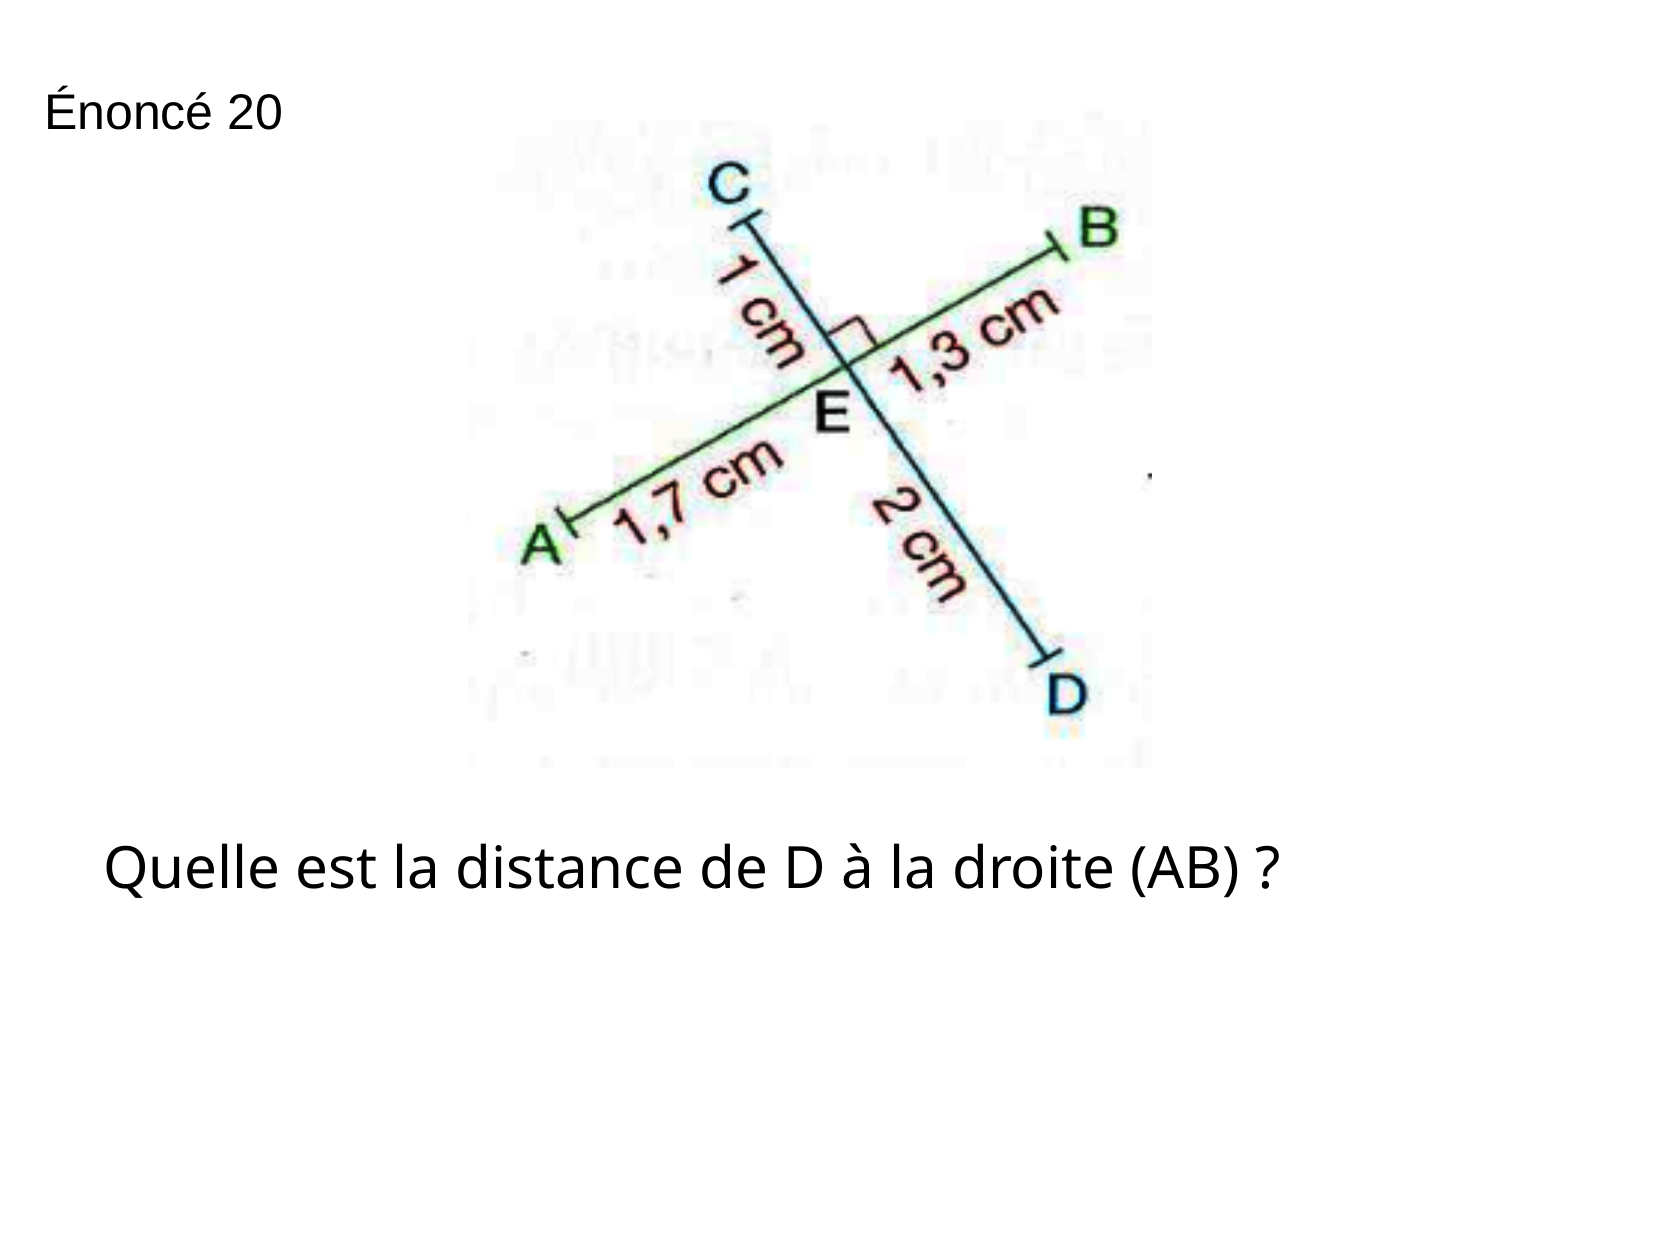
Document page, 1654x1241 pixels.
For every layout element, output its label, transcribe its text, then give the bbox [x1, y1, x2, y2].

picture [468, 100, 1152, 768]
text_box Quelle est la distance de D à la droite (AB) ? [88, 819, 1595, 916]
text_box Énoncé 20 [29, 77, 384, 148]
